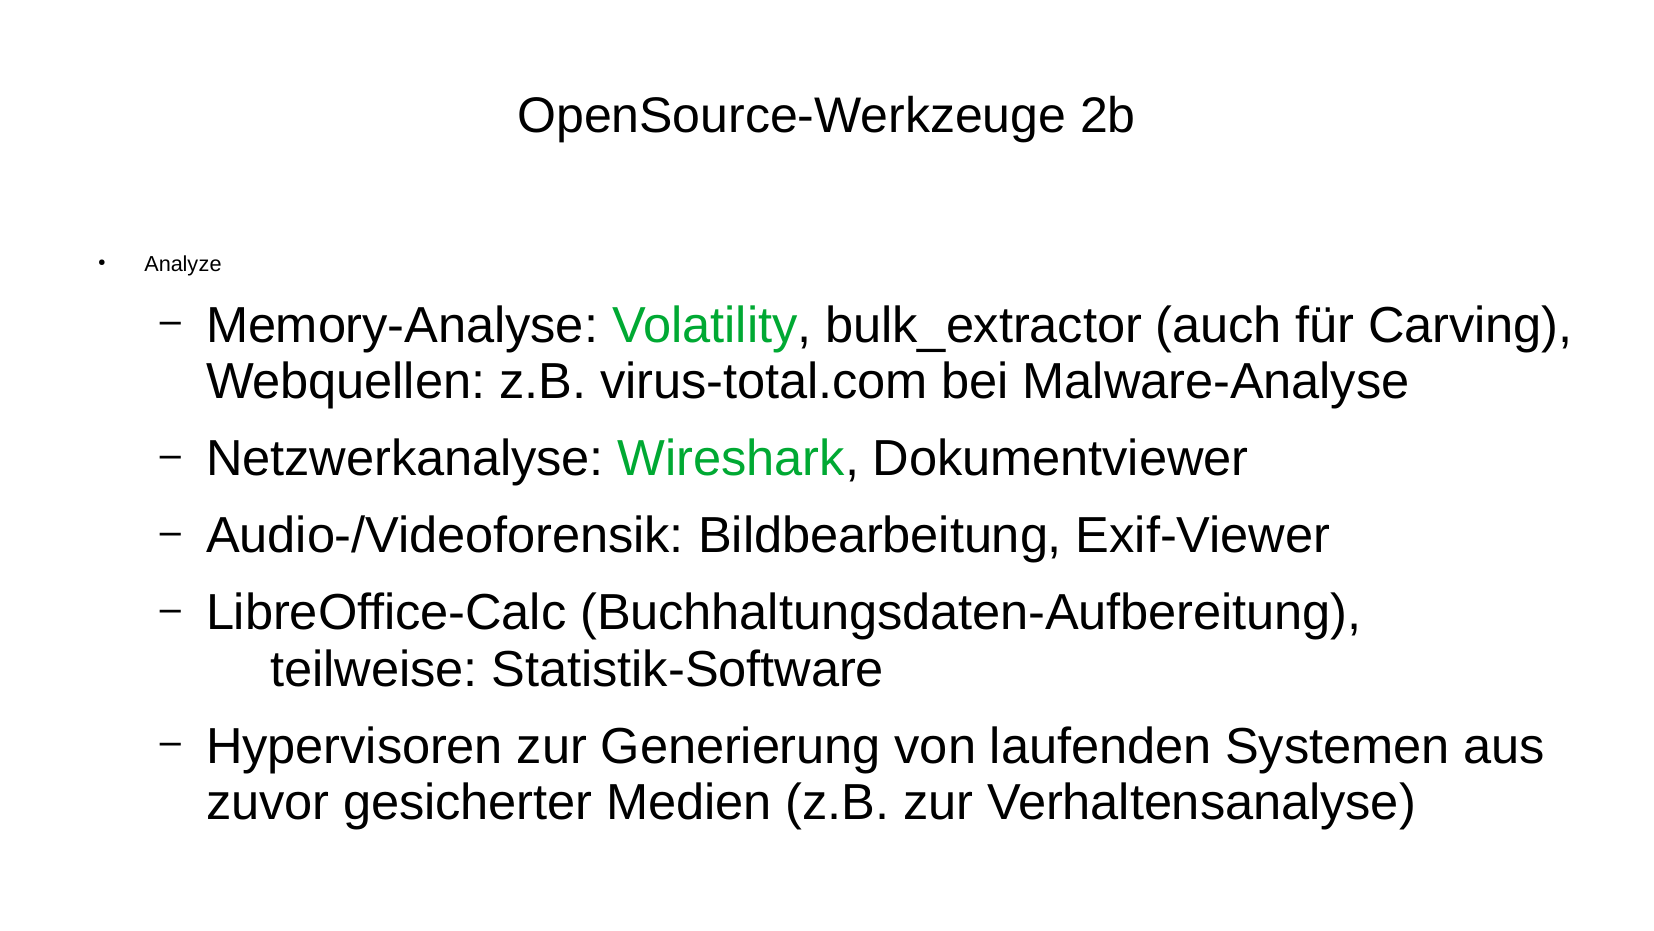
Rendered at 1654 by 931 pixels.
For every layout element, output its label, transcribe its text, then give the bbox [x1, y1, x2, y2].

list Analyze Memory-Analyse: Volatility, bulk_extractor (auch für Carving), Webquellen: z.B. virus-total.com bei Malware-Analyse Netzwerkanalyse: Wireshark, Dokumentviewer Audio-/Videoforensik: Bildbearbeitung, Exif-Viewer LibreOffice-Calc (Buchhaltungsdaten-Aufbereitung), teilweise: Statistik-Software Hypervisoren zur Generierung von laufenden Systemen aus zuvor gesicherter Medien (z.B. zur Verhaltensanalyse) [82, 217, 1595, 886]
title OpenSource-Werkzeuge 2b [82, 37, 1571, 193]
